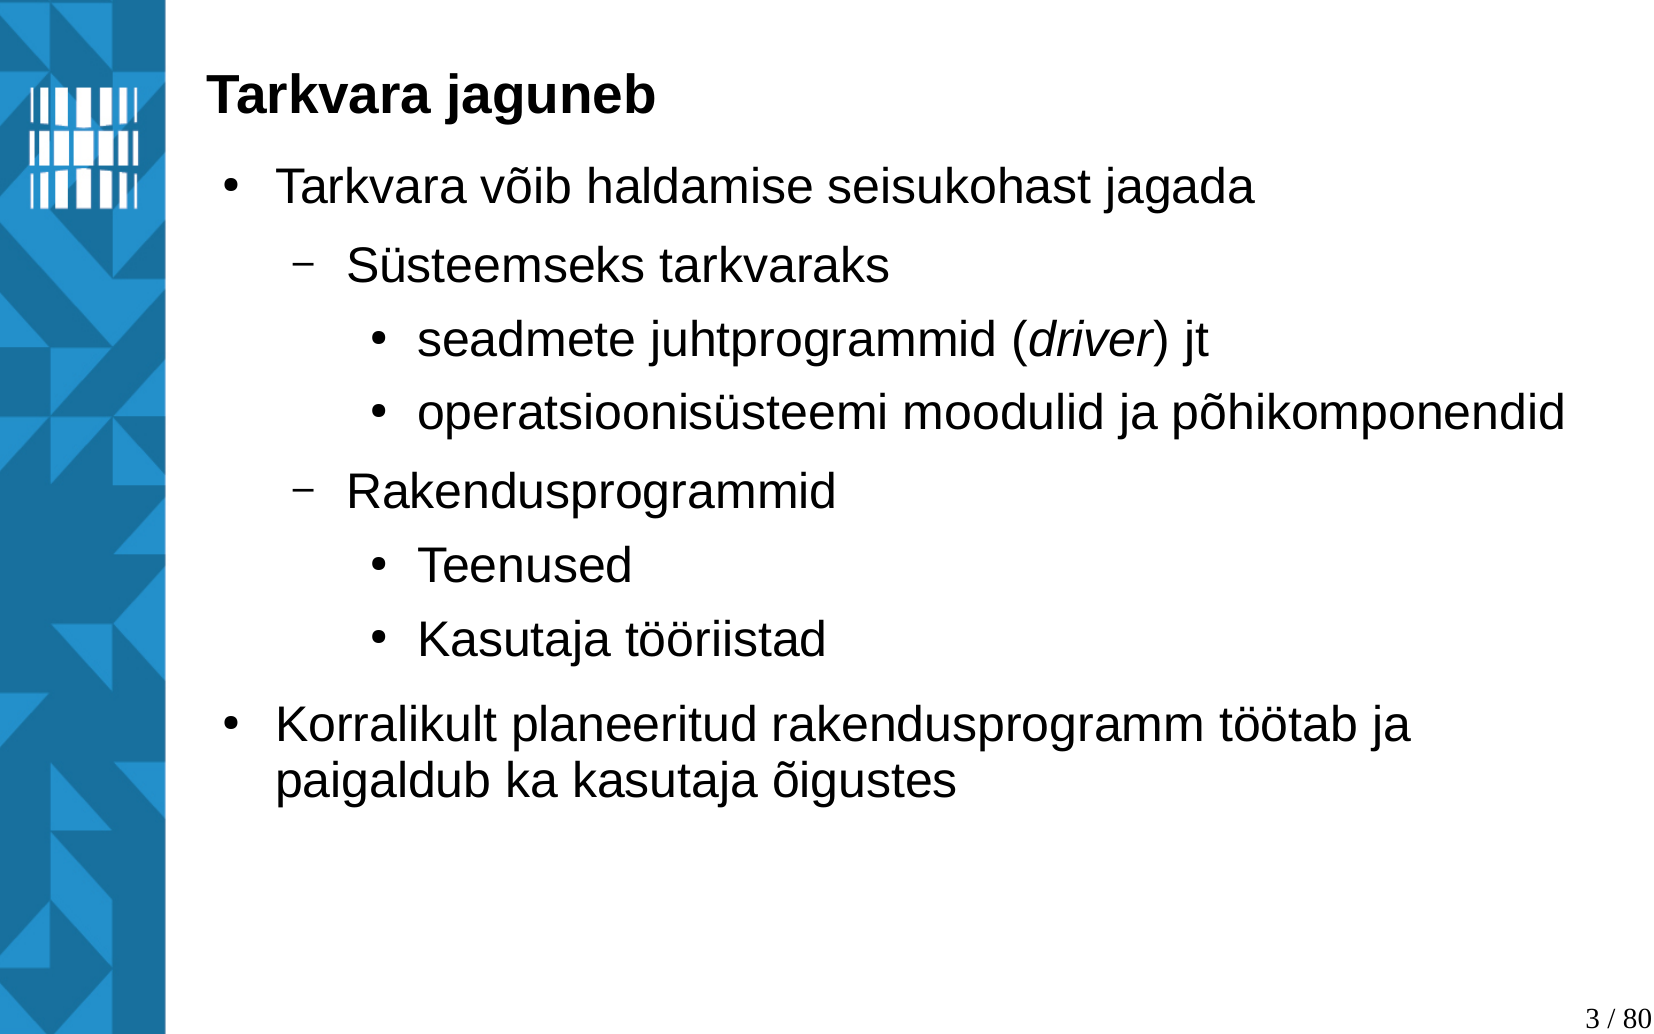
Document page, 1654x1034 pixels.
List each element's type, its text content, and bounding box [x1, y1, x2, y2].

list Tarkvara võib haldamise seisukohast jagada Süsteemseks tarkvaraks seadmete juhtprogrammid (driver) jt operatsioonisüsteemi moodulid ja põhikomponendid Rakendusprogrammid Teenused Kasutaja tööriistad Korralikult planeeritud rakendusprogramm töötab ja paigaldub ka kasutaja õigustes [204, 158, 1595, 857]
title Tarkvara jaguneb [206, 41, 1595, 148]
